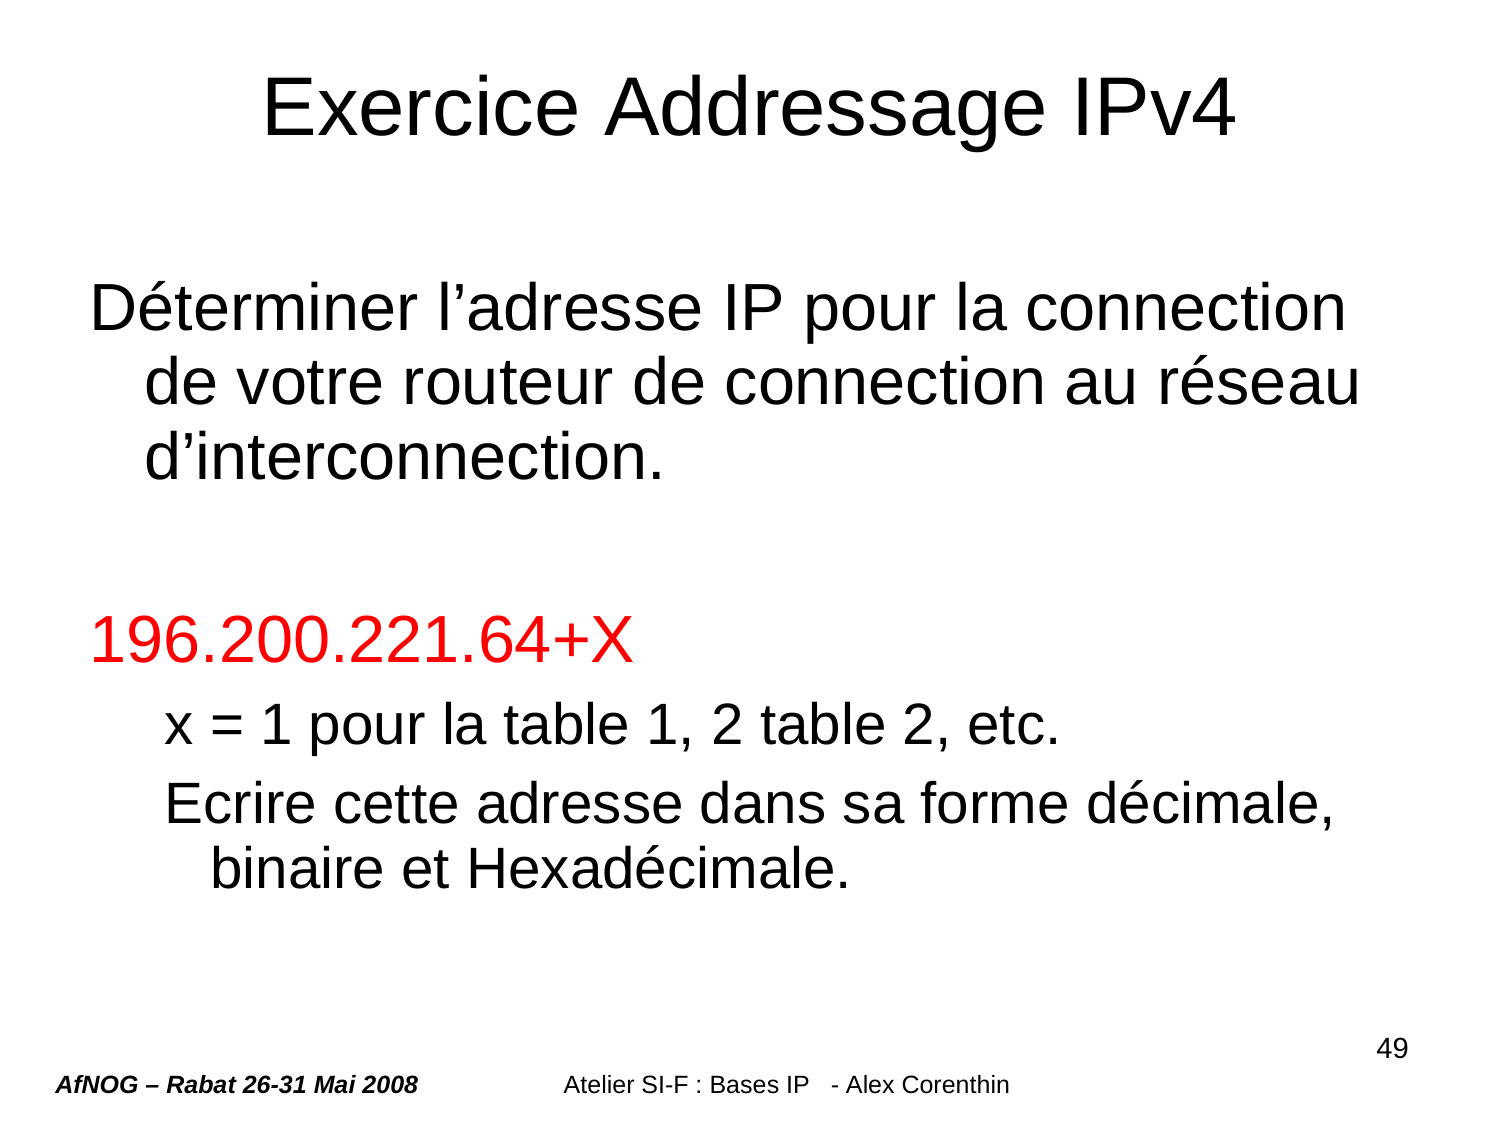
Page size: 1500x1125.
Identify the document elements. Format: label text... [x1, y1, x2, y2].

list Déterminer l’adresse IP pour la connection de votre routeur de connection au réseau d’interconnection. 196.200.221.64+X x = 1 pour la table 1, 2 table 2, etc. Ecrire cette adresse dans sa forme décimale, binaire et Hexadécimale. [74, 262, 1426, 1006]
title Exercice Addressage IPv4 [74, 45, 1426, 161]
